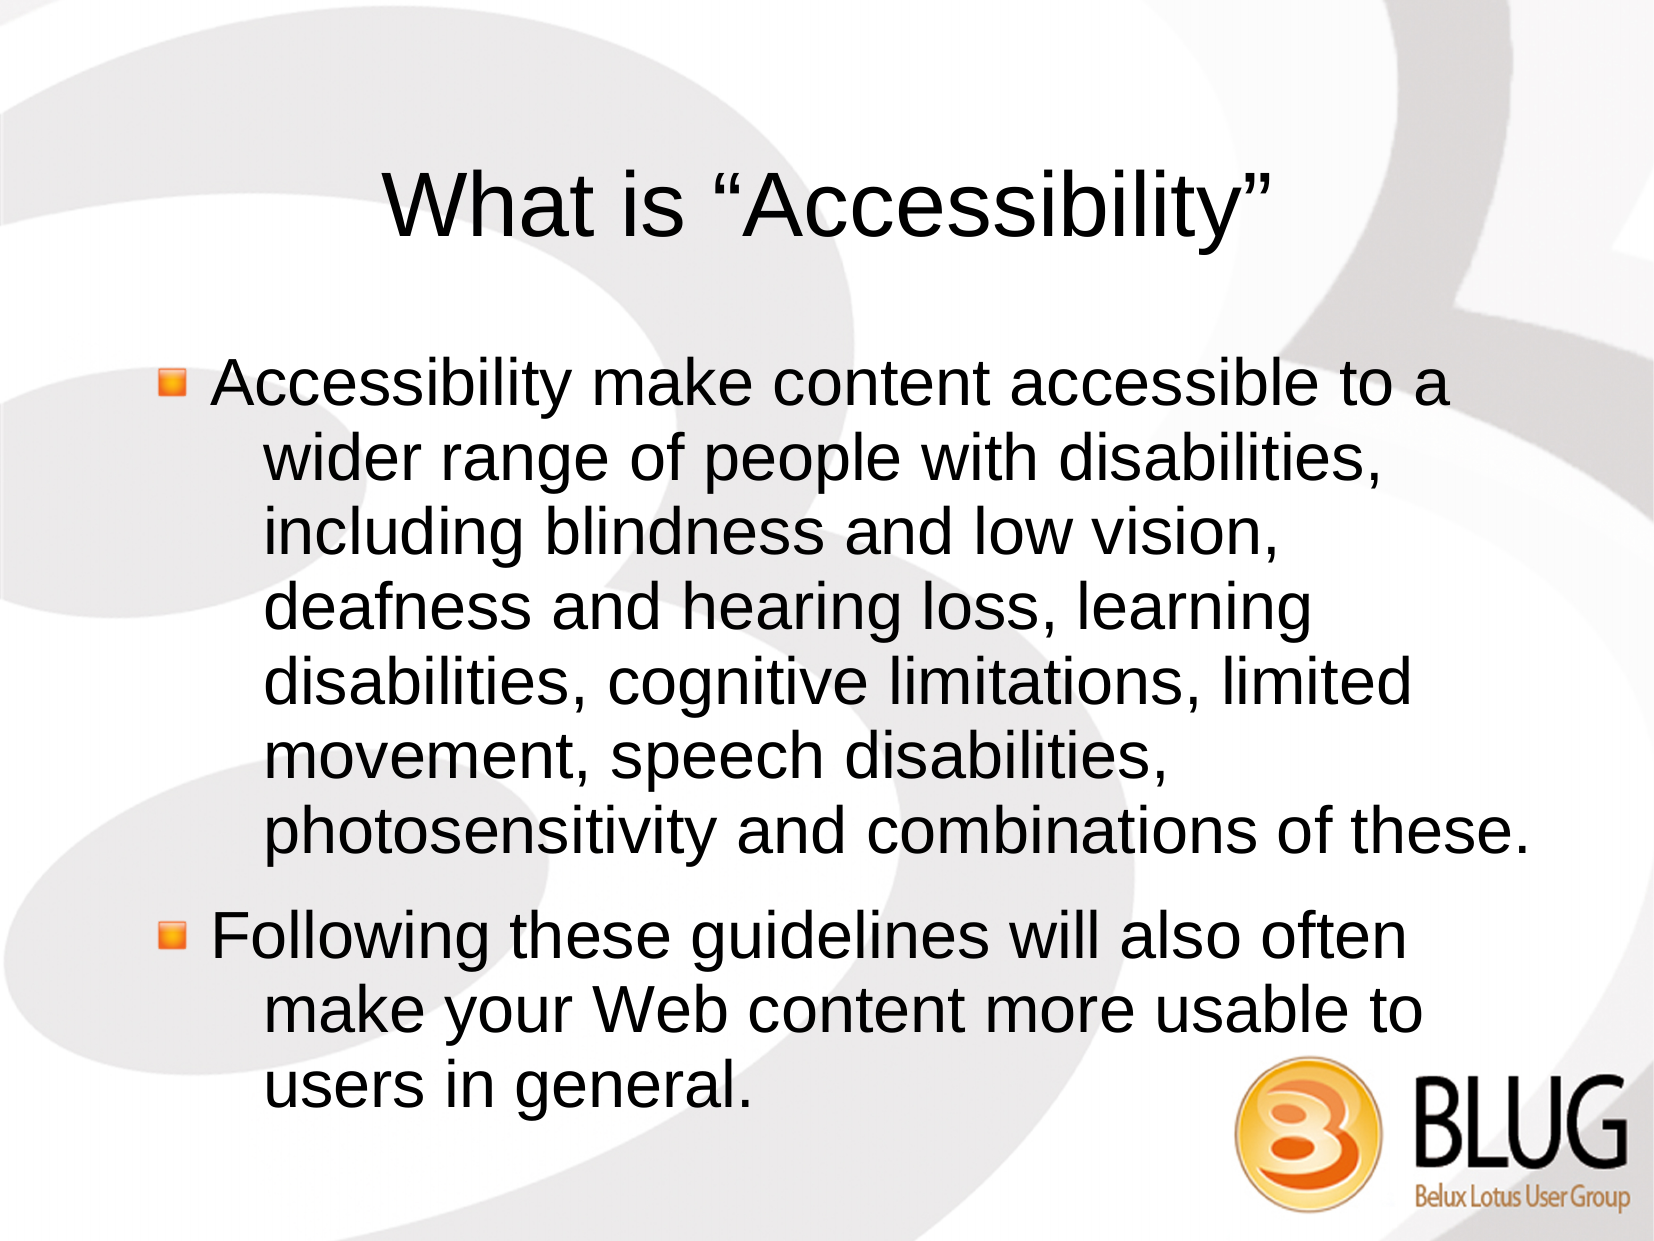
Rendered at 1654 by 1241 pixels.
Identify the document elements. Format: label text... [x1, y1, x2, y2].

picture [0, 0, 1654, 1241]
list Accessibility make content accessible to a wider range of people with disabilities, including blindness and low vision, deafness and hearing loss, learning disabilities, cognitive limitations, limited movement, speech disabilities, photosensitivity and combinations of these. Following these guidelines will also often make your Web content more usable to users in general. [121, 344, 1534, 1126]
title What is “Accessibility” [121, 102, 1534, 310]
